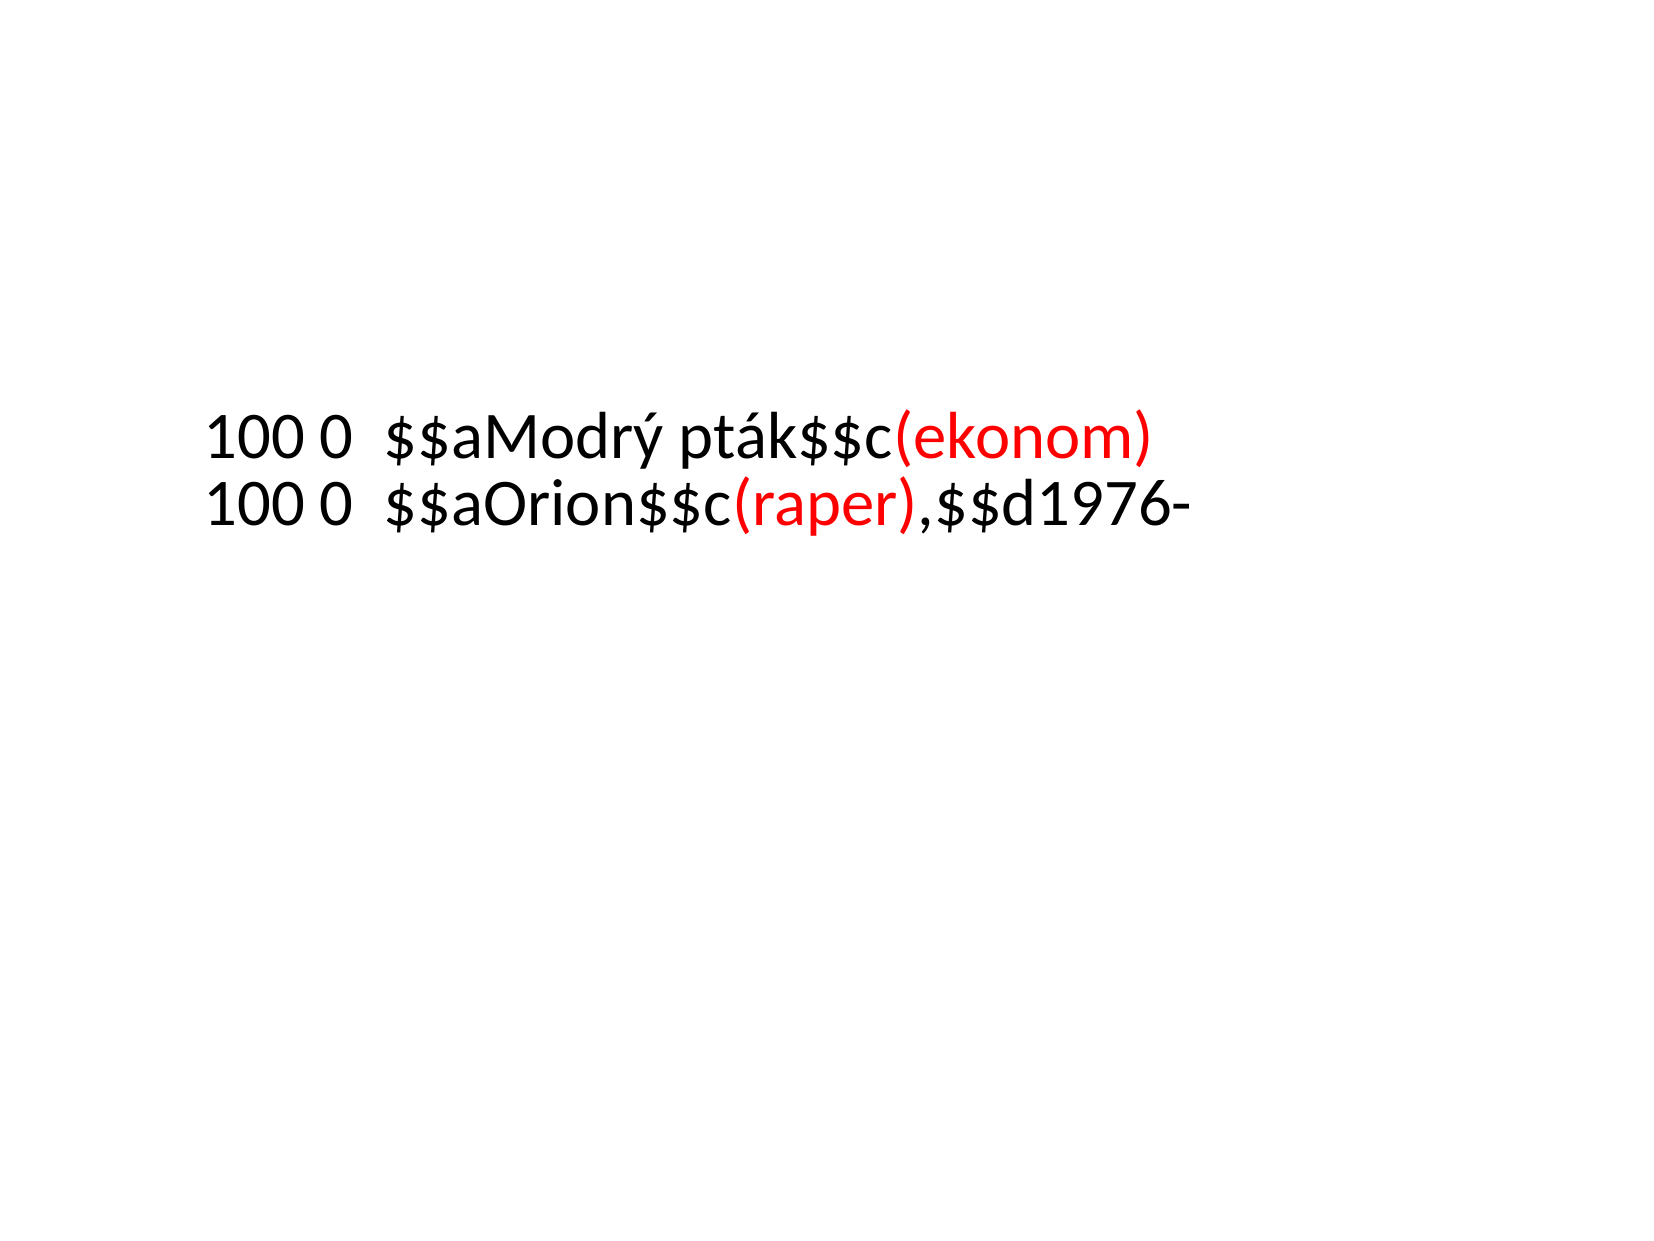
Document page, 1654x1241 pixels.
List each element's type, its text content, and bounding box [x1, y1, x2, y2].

text_box 100 0 $$aModrý pták$$c(ekonom) 100 0 $$aOrion$$c(raper),$$d1976- [188, 401, 1340, 831]
